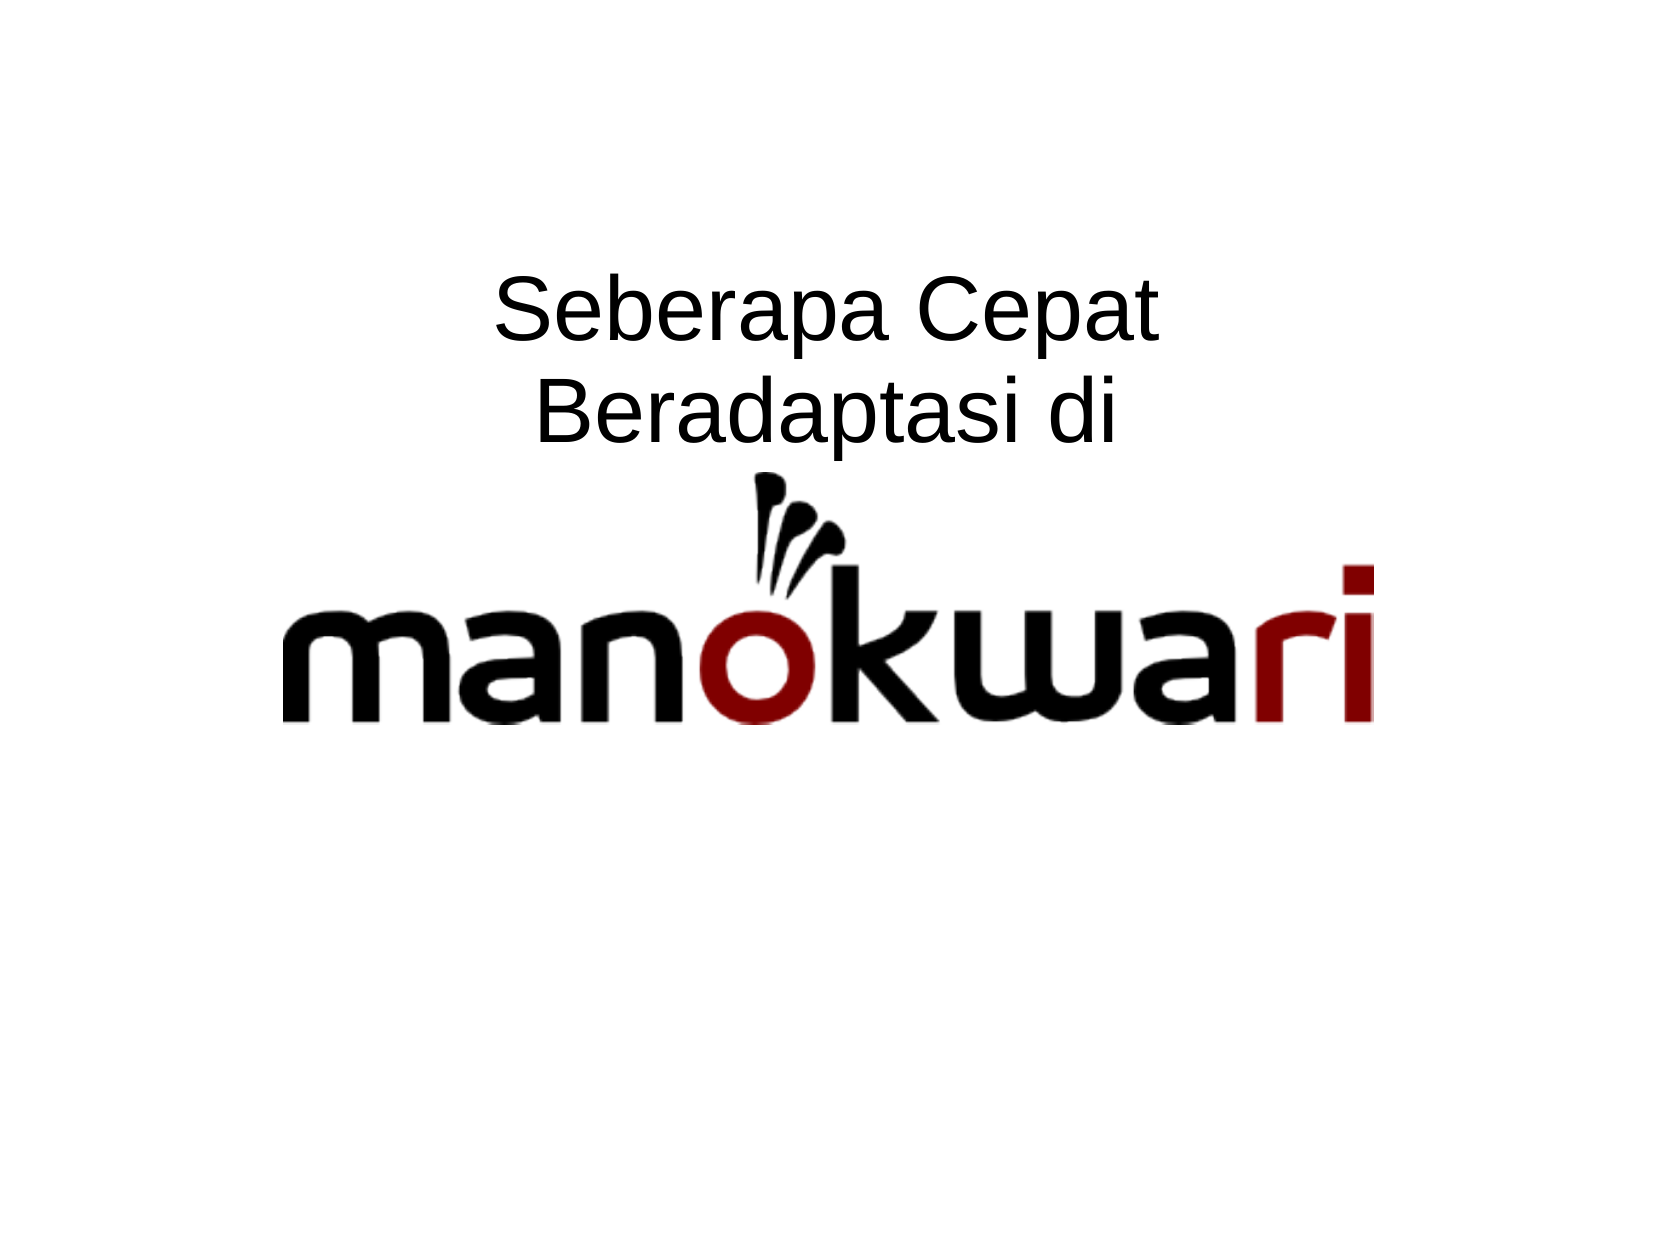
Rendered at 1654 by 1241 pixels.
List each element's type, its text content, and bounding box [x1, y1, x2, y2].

picture [283, 472, 1374, 725]
title Seberapa Cepat Beradaptasi di [82, 256, 1571, 464]
